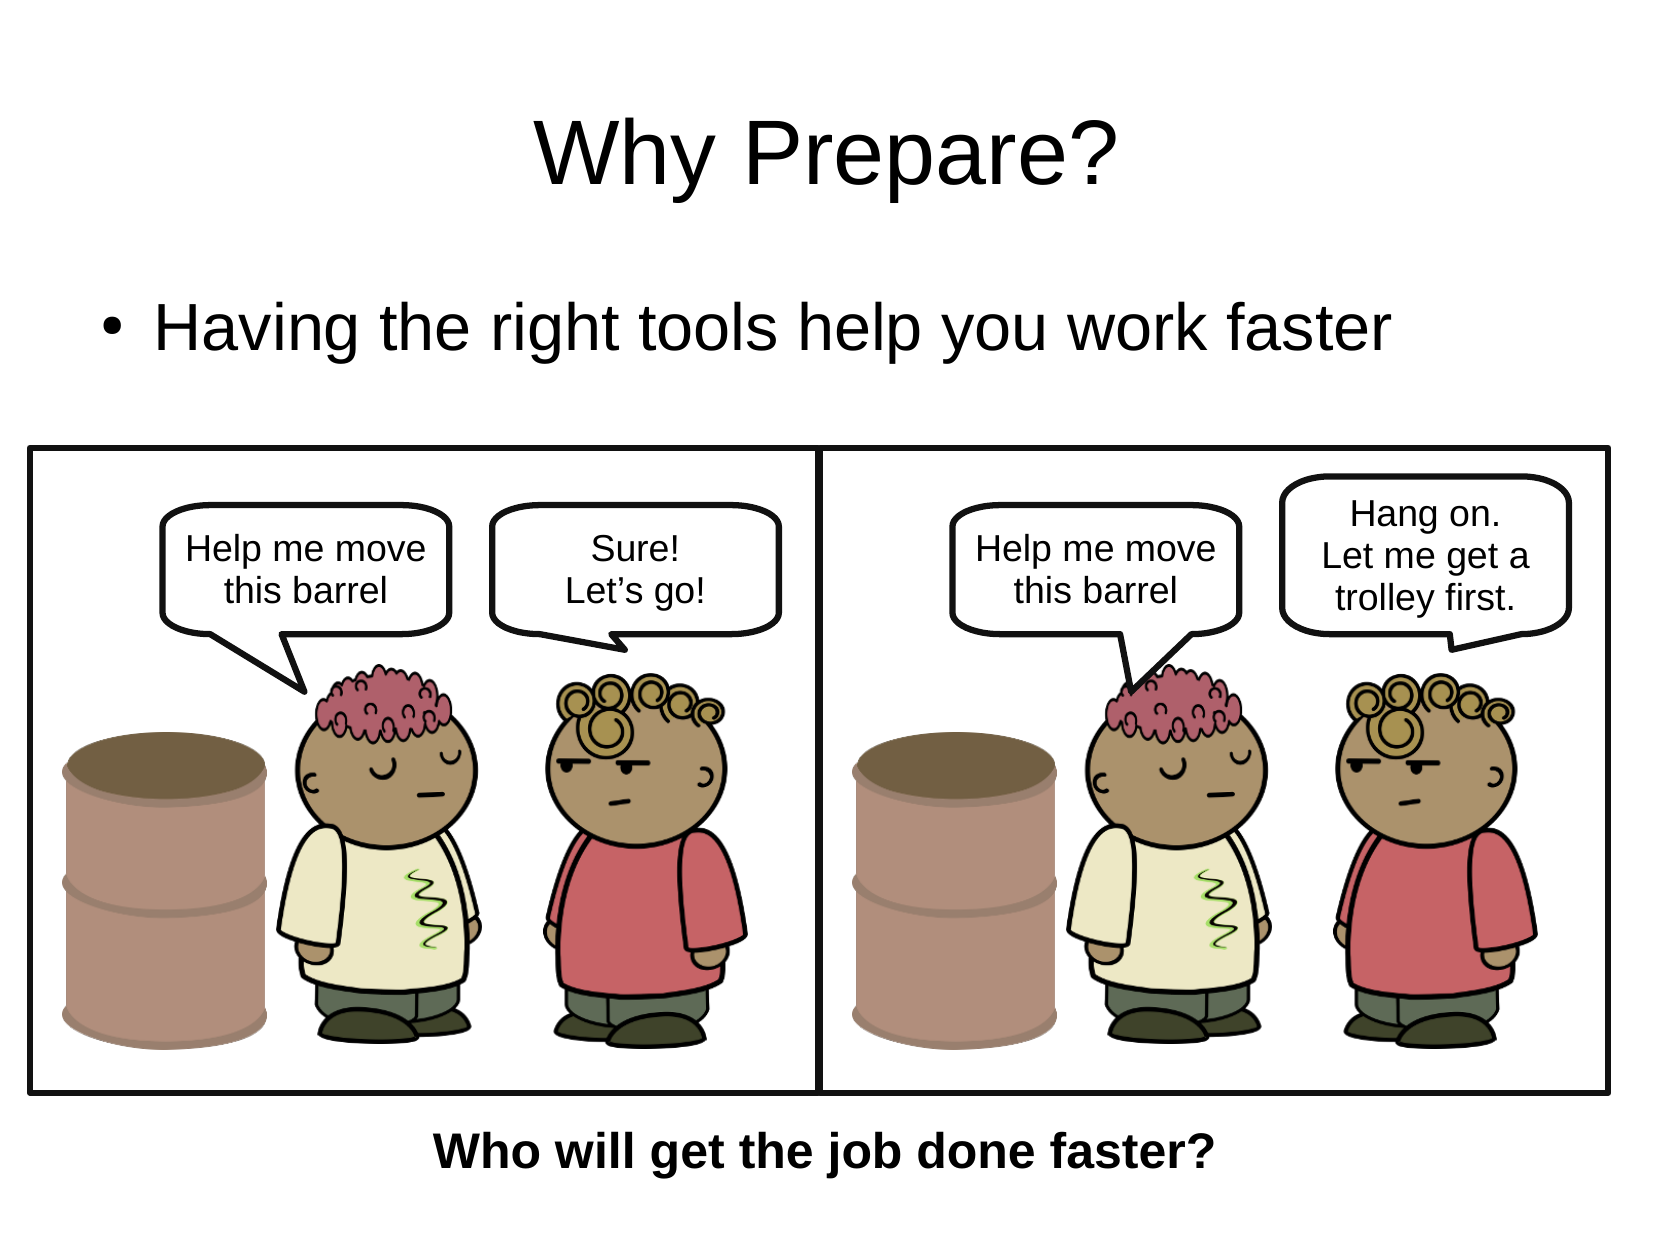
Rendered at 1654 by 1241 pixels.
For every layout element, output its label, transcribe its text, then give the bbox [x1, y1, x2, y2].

picture [852, 732, 1057, 1050]
picture [1333, 673, 1538, 1049]
text_box Help me move this barrel [162, 505, 450, 692]
picture [276, 664, 482, 1044]
picture [543, 673, 748, 1049]
text_box Hang on. Let me get a trolley first. [1282, 476, 1569, 650]
title Why Prepare? [82, 49, 1571, 257]
text_box Sure! Let’s go! [492, 505, 779, 650]
text_box Who will get the job done faster? [375, 1116, 1276, 1192]
picture [1066, 664, 1272, 1044]
list Having the right tools help you work faster [82, 290, 1571, 436]
picture [62, 732, 267, 1050]
text_box Help me move this barrel [952, 505, 1240, 692]
